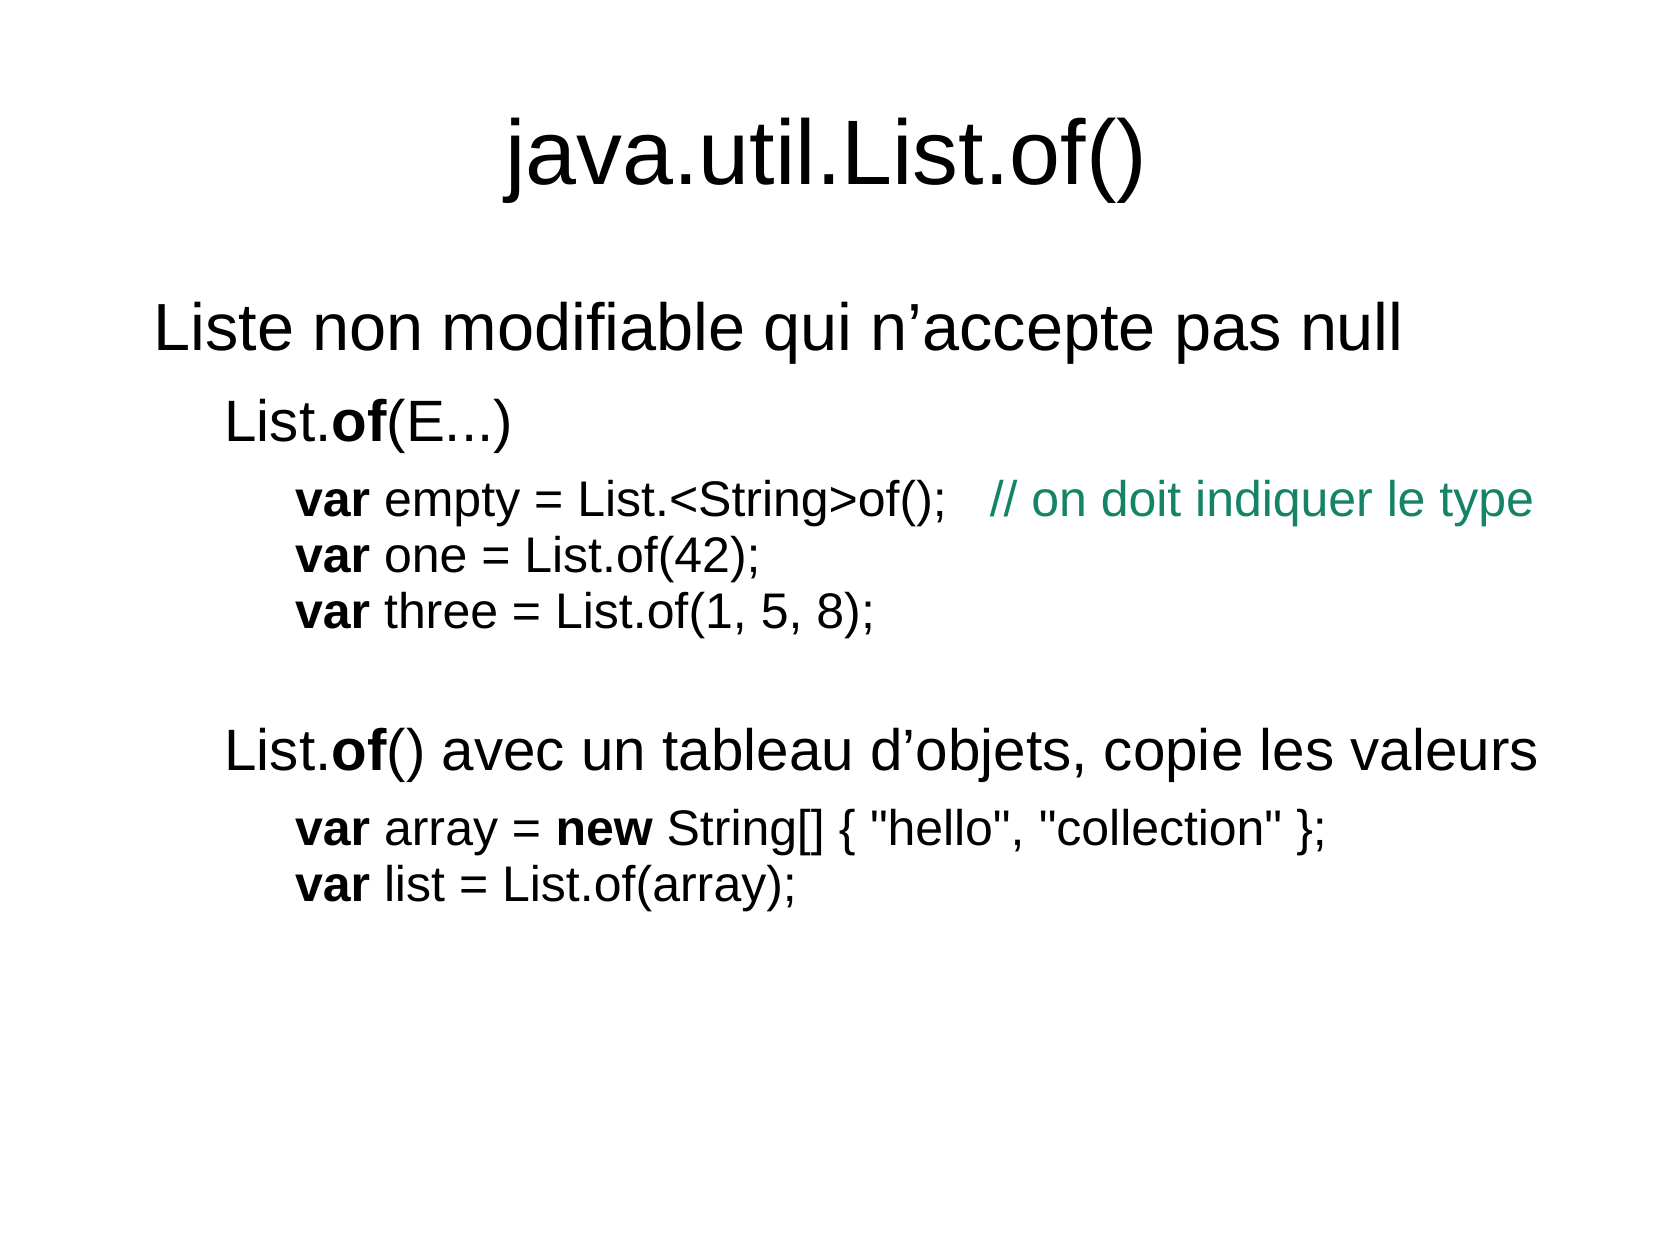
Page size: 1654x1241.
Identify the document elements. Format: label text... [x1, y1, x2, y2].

title java.util.List.of() [82, 49, 1571, 257]
list Liste non modifiable qui n’accepte pas null List.of(E...) var empty = List.<String>of(); // on doit indiquer le type var one = List.of(42); var three = List.of(1, 5, 8); List.of() avec un tableau d’objets, copie les valeurs var array = new String[] { "hello", "collection" }; var list = List.of(array); [82, 290, 1571, 1096]
